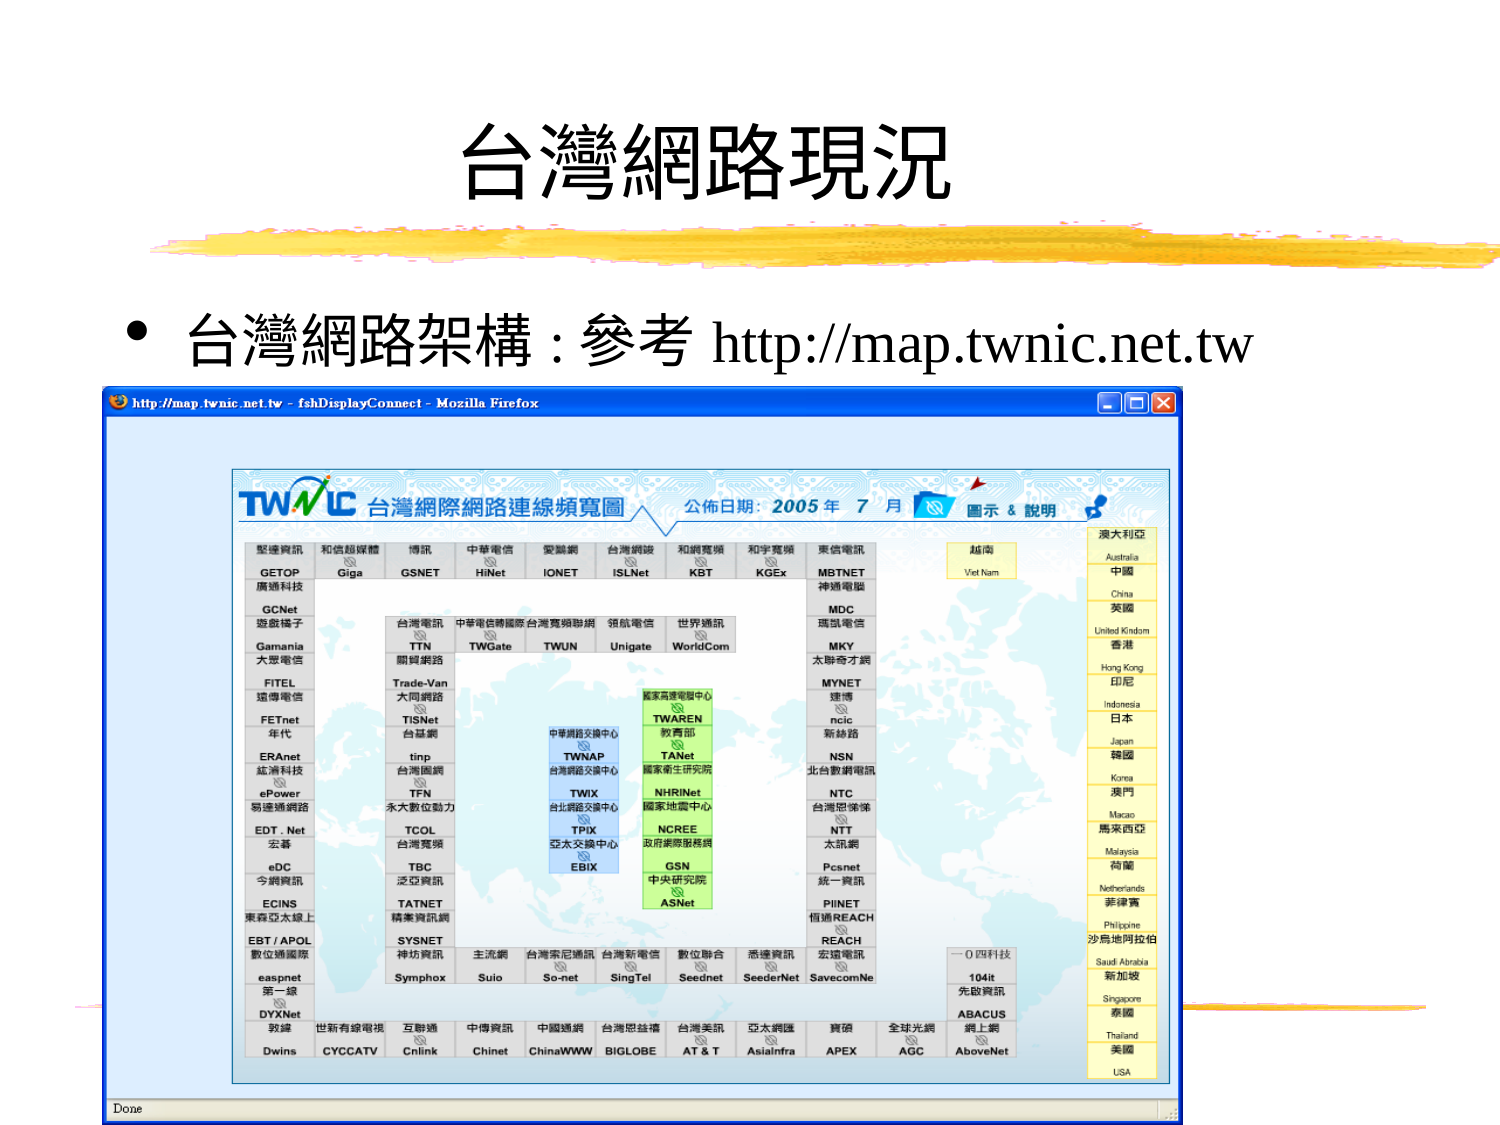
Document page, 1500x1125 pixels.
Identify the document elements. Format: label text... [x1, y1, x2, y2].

title 台灣網路現況 [66, 23, 1342, 225]
picture [75, 386, 1426, 1125]
picture [150, 215, 1500, 279]
list 台灣網路架構:參考http://map.twnic.net.tw [112, 287, 1388, 393]
